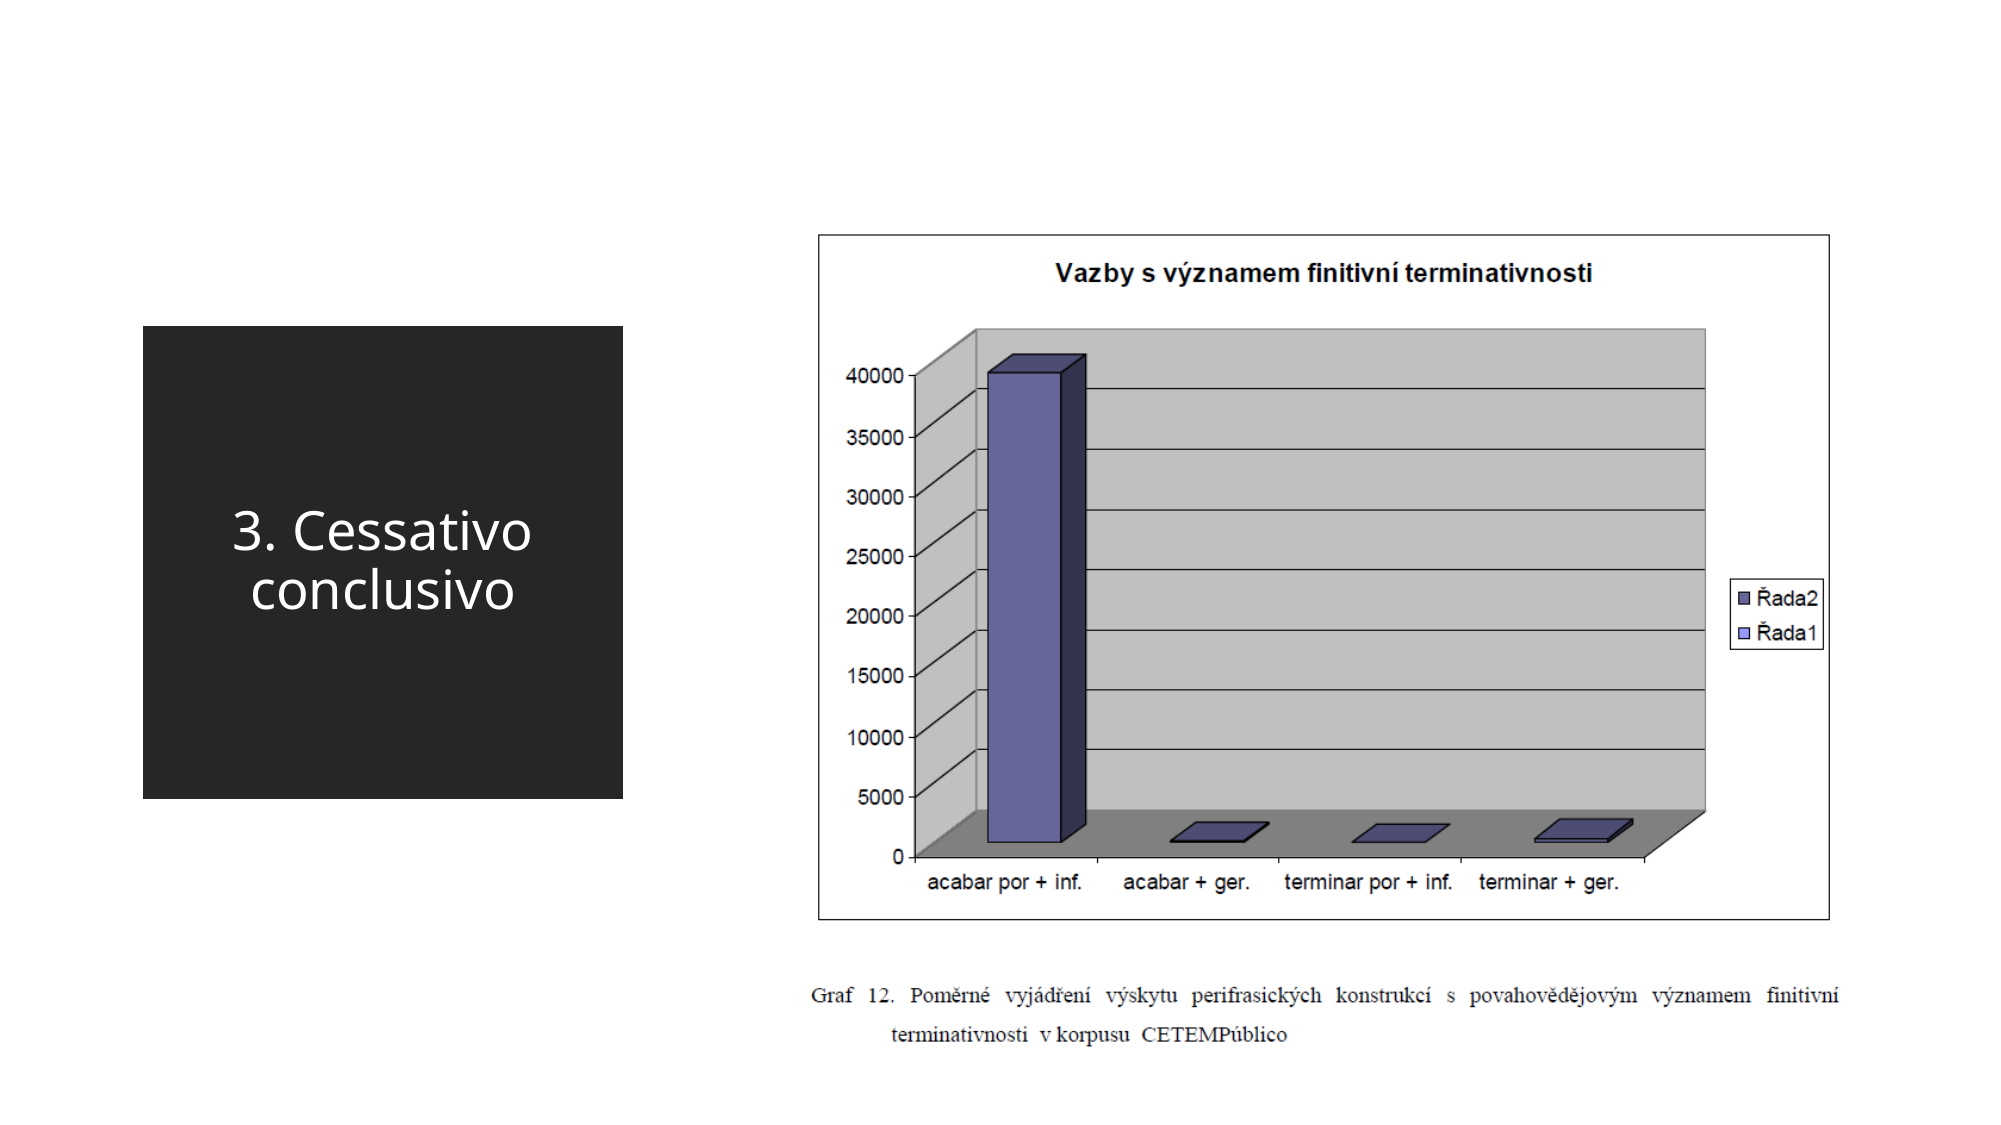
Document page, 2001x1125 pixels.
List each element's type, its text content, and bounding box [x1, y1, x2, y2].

picture [705, 169, 1917, 1087]
text_box 3. Cessativo conclusivo [157, 340, 609, 785]
